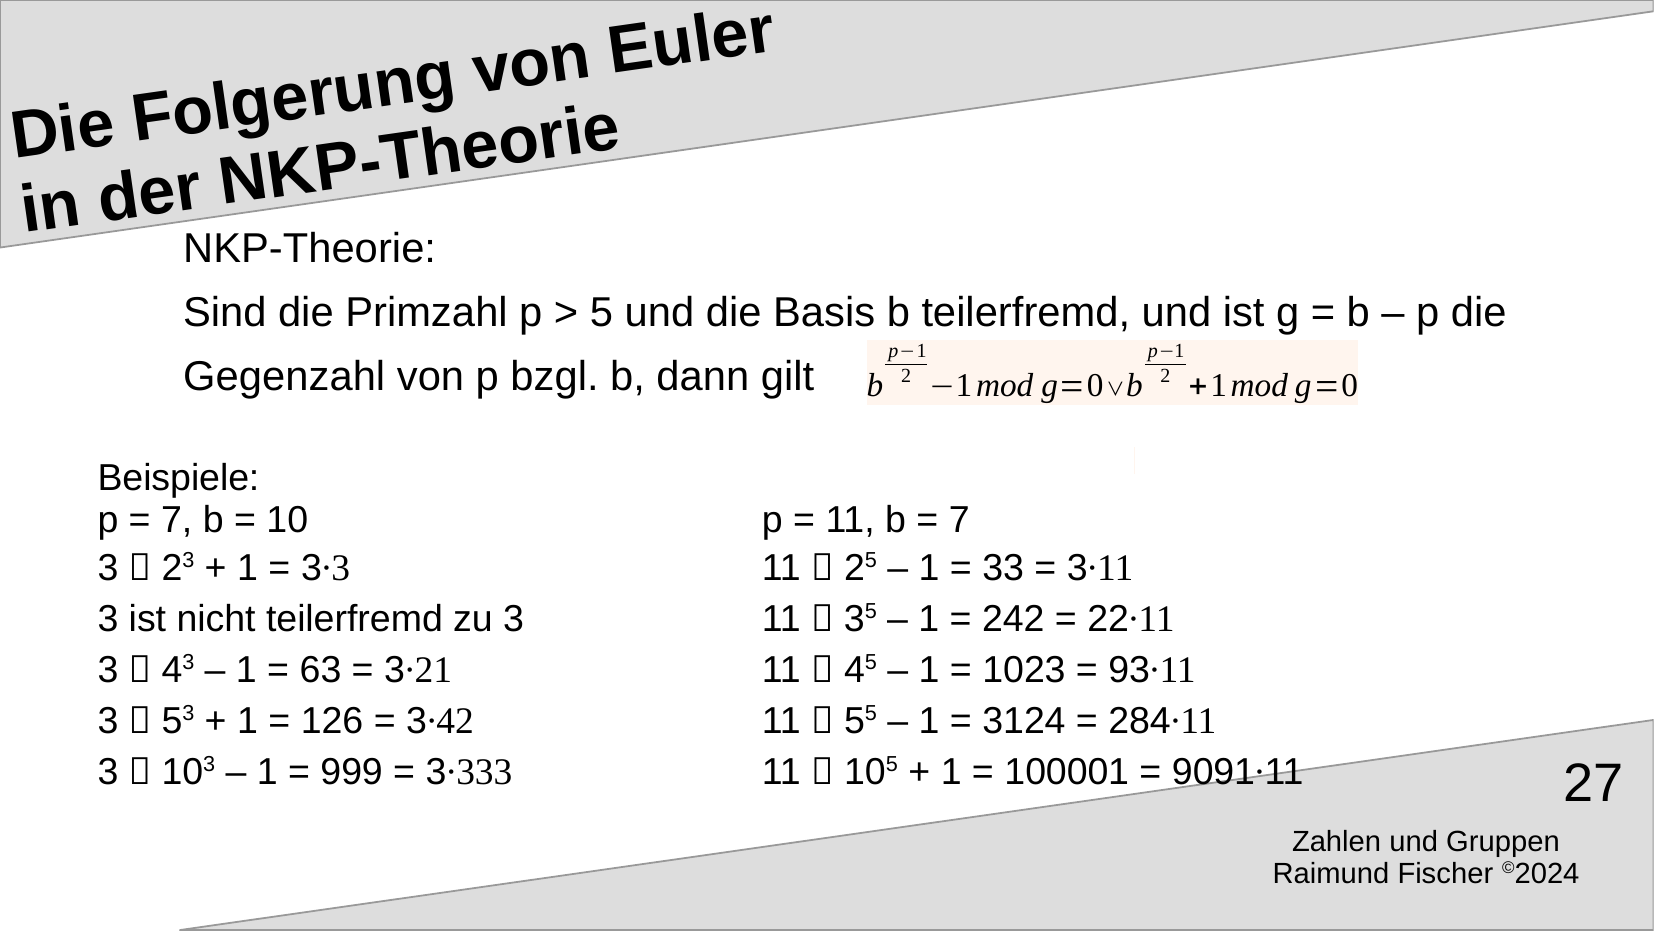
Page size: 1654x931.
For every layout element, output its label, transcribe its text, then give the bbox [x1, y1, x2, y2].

text_box Beispiele: p = 7, b = 10 p = 11, b = 7 3  23 + 1 = 3∙3 11  25 – 1 = 33 = 3∙11 3 ist nicht teilerfremd zu 3 11  35 – 1 = 242 = 22∙11 3  43 – 1 = 63 = 3∙21 11  45 – 1 = 1023 = 93∙11 3  53 + 1 = 126 = 3∙42 11  55 – 1 = 3124 = 284∙11 3  103 – 1 = 999 = 3∙333 11  105 + 1 = 100001 = 9091∙11 [82, 448, 1630, 778]
list NKP-Theorie: Sind die Primzahl p > 5 und die Basis b teilerfremd, und ist g = b – p die Gegenzahl von p bzgl. b, dann gilt [183, 224, 1607, 408]
chart [551, 182, 1556, 405]
title Die Folgerung von Euler in der NKP-Theorie [5, 0, 1490, 251]
